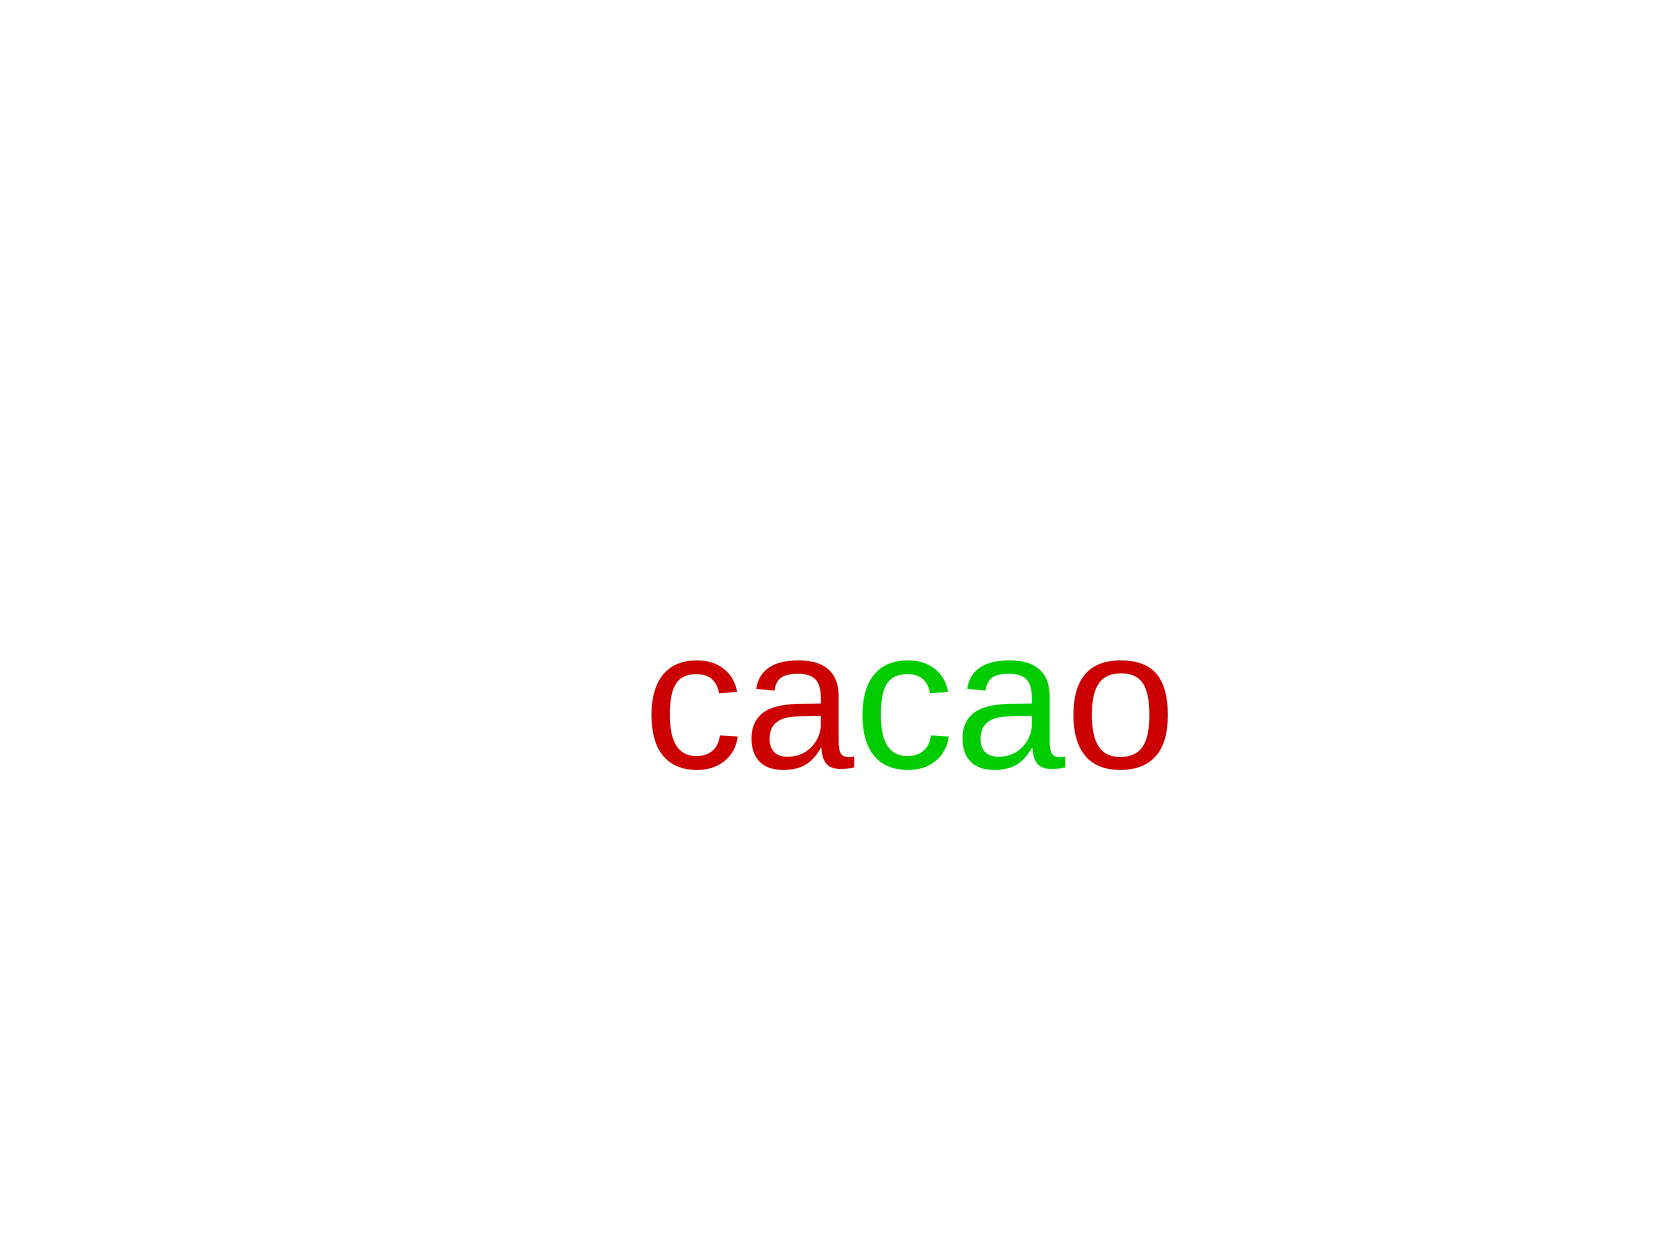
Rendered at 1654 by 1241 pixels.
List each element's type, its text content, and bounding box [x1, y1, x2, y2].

subtitle cacao [82, 290, 1571, 1109]
